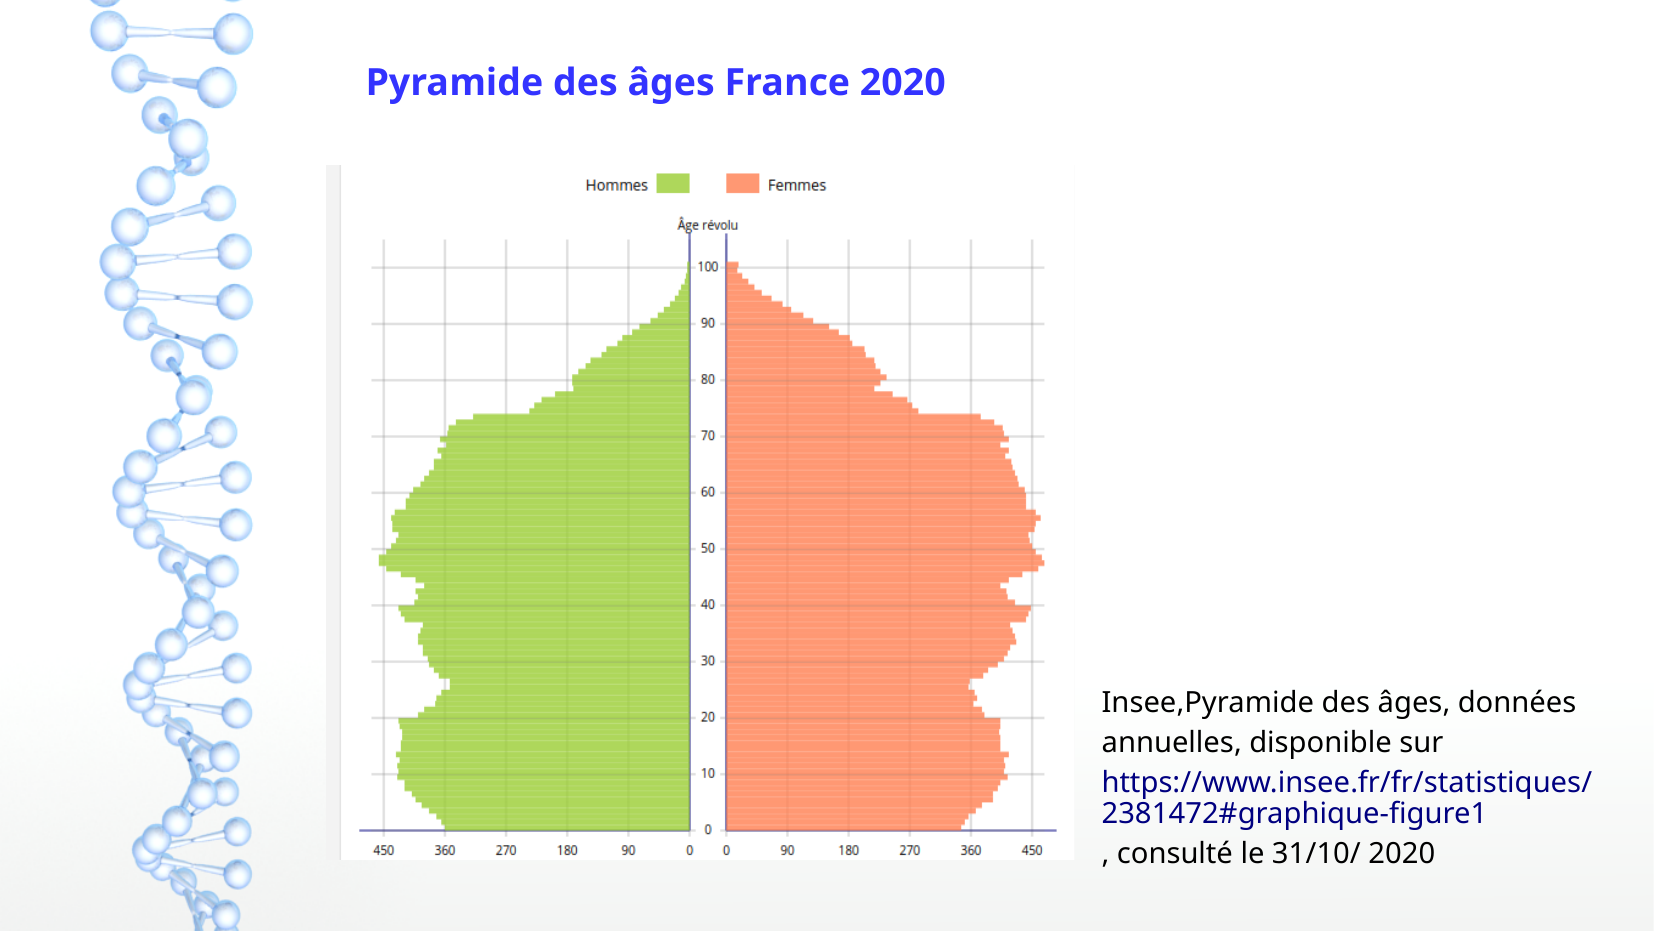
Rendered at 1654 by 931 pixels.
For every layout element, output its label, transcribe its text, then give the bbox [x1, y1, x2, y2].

picture [0, 0, 1654, 931]
text_box Pyramide des âges France 2020 [350, 47, 1163, 105]
text_box Insee,Pyramide des âges, données annuelles, disponible sur https://www.insee.fr/fr/statistiques/2381472#graphique-figure1, consulté le 31/10/ 2020 [1086, 674, 1608, 863]
